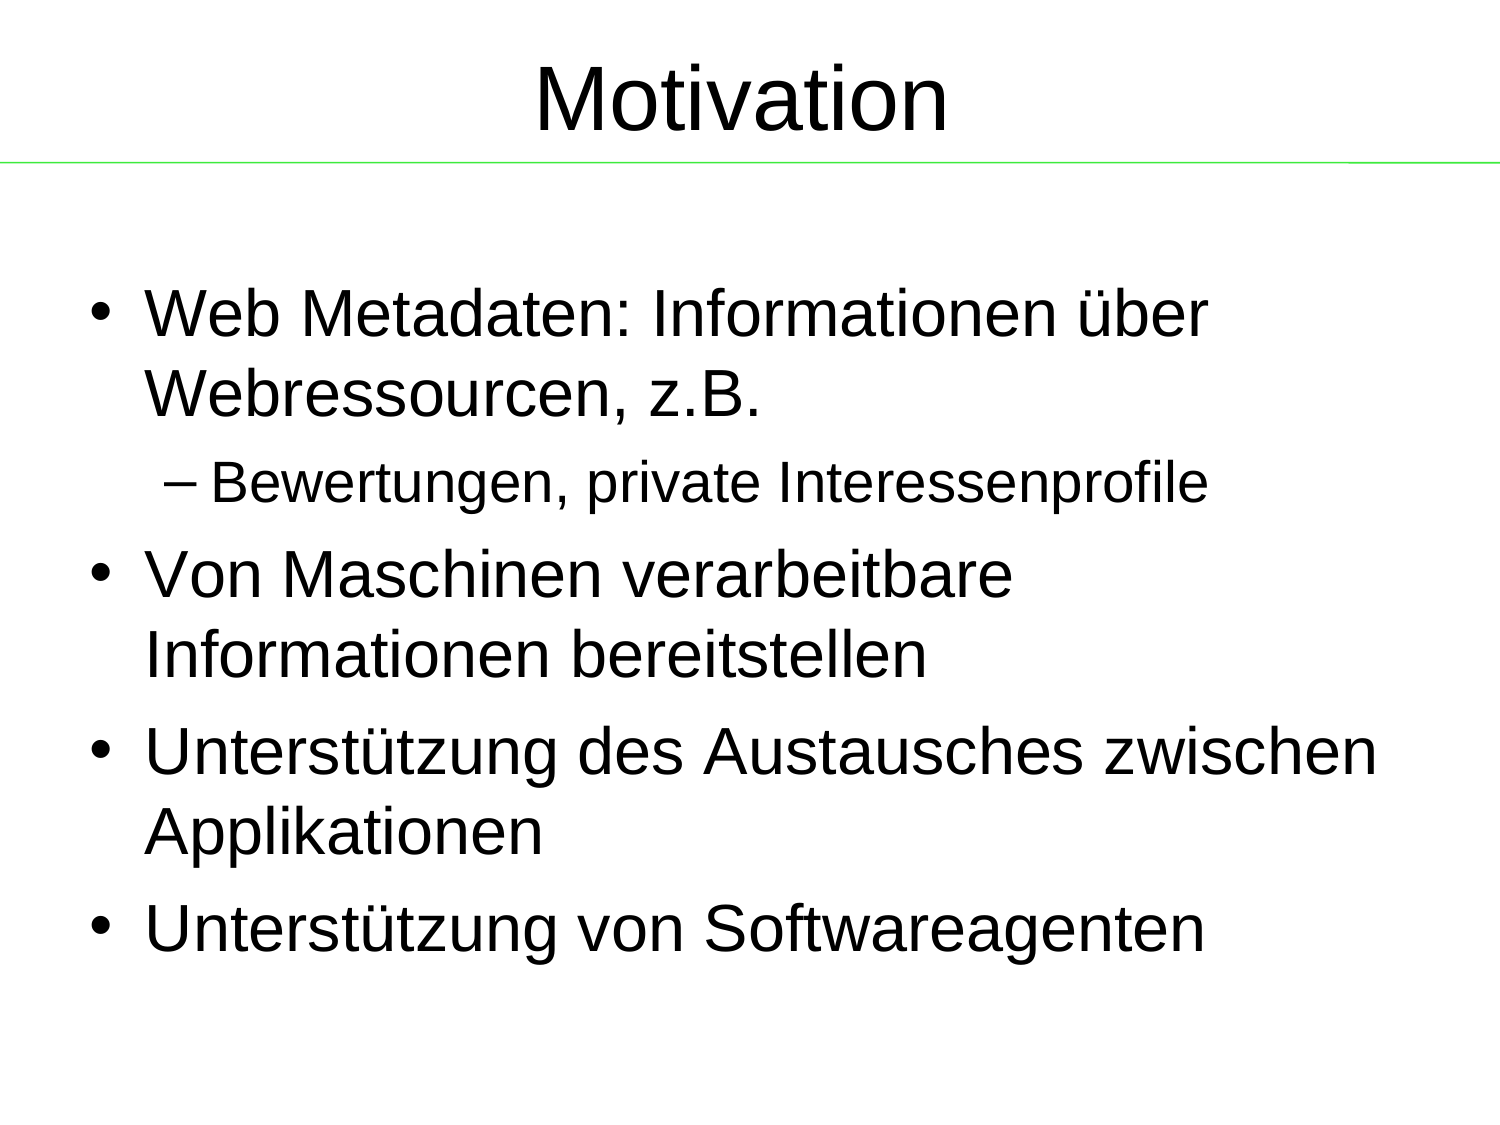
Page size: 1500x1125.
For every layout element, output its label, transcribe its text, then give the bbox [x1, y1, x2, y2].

title Motivation [67, 0, 1418, 188]
list Web Metadaten: Informationen über Webressourcen, z.B. Bewertungen, private Interessenprofile Von Maschinen verarbeitbare Informationen bereitstellen Unterstützung des Austausches zwischen Applikationen Unterstützung von Softwareagenten [75, 262, 1426, 1006]
